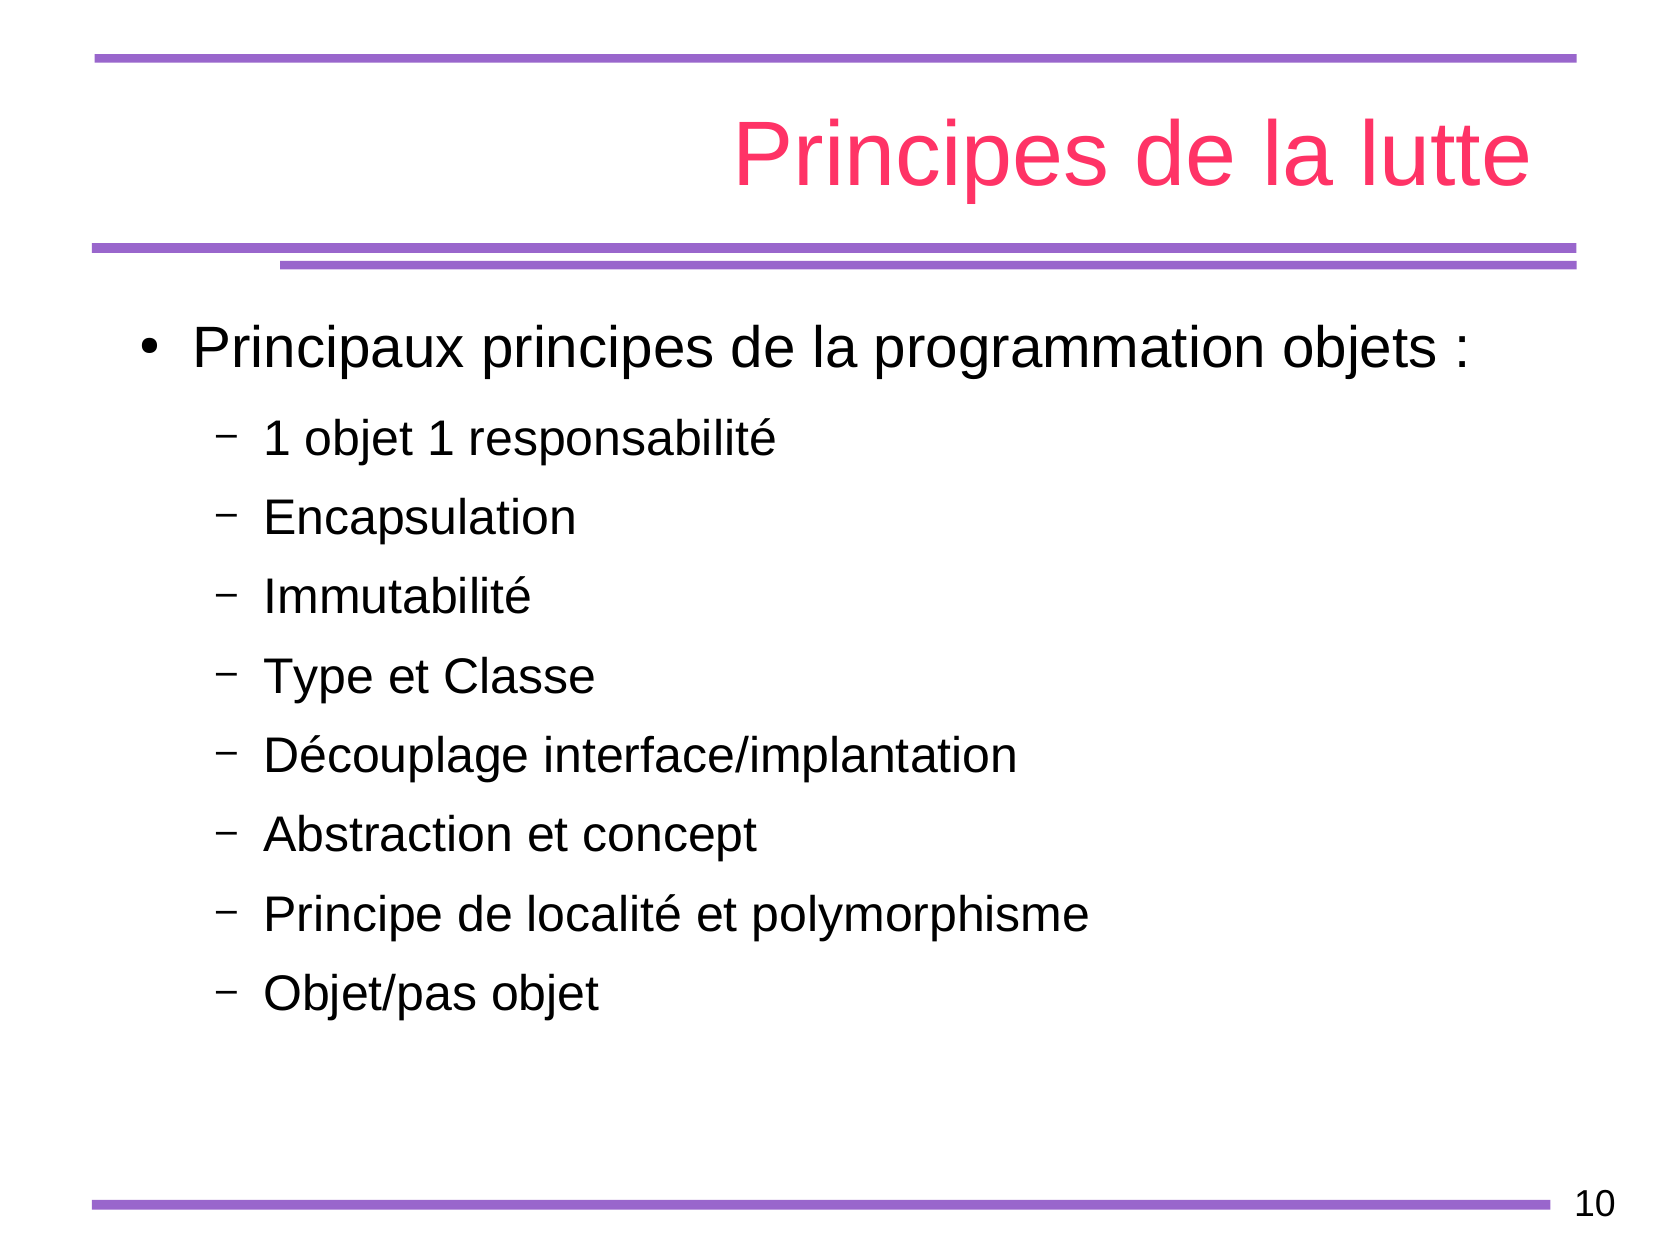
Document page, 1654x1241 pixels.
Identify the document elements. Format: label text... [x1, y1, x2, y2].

title Principes de la lutte [121, 49, 1534, 257]
list Principaux principes de la programmation objets : 1 objet 1 responsabilité Encapsulation Immutabilité Type et Classe Découplage interface/implantation Abstraction et concept Principe de localité et polymorphisme Objet/pas objet [121, 315, 1534, 1022]
